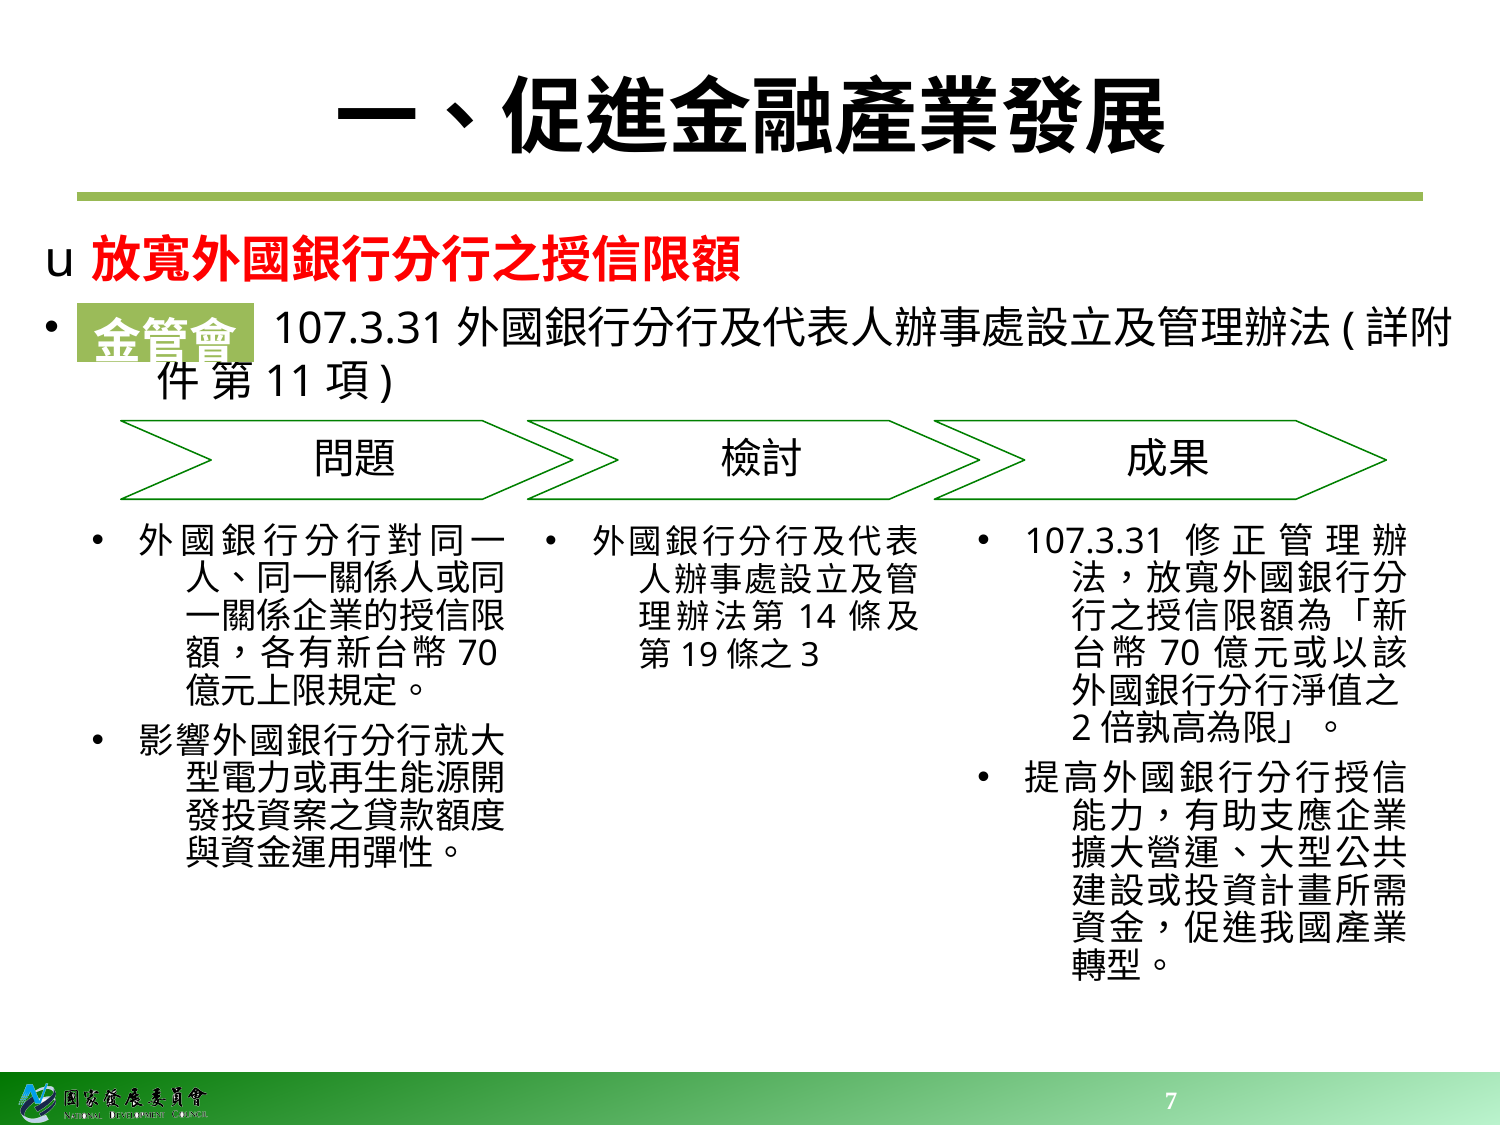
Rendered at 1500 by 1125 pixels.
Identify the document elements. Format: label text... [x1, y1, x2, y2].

text_box 金管會 [167, 325, 178, 331]
text_box 7 [1149, 1069, 1500, 1125]
text_box 成果 [934, 420, 1387, 500]
text_box 問題 [120, 420, 573, 500]
text_box 金管會 [77, 303, 254, 362]
text_box 檢討 [527, 420, 980, 500]
text_box 外國銀行分行對同一人、同一關係人或同一關係企業的授信限額，各有新台幣70億元上限規定。 影響外國銀行分行就大型電力或再生能源開發投資案之貸款額度與資金運用彈性。 [76, 515, 522, 897]
text_box 107.3.31修正管理辦法，放寬外國銀行分行之授信限額為「新台幣70億元或以該外國銀行分行淨值之2倍孰高為限」。 提高外國銀行分行授信能力，有助支應企業擴大營運、大型公共建設或投資計畫所需資金，促進我國產業轉型。 [962, 515, 1424, 973]
text_box 外國銀行分行及代表人辦事處設立及管理辦法第14條及第19條之3 [530, 515, 934, 680]
title 一、促進金融產業發展 [76, 19, 1427, 207]
text_box 放寬外國銀行分行之授信限額 107.3.31外國銀行分行及代表人辦事處設立及管理辦法(詳附件 第11項) [29, 220, 1500, 413]
